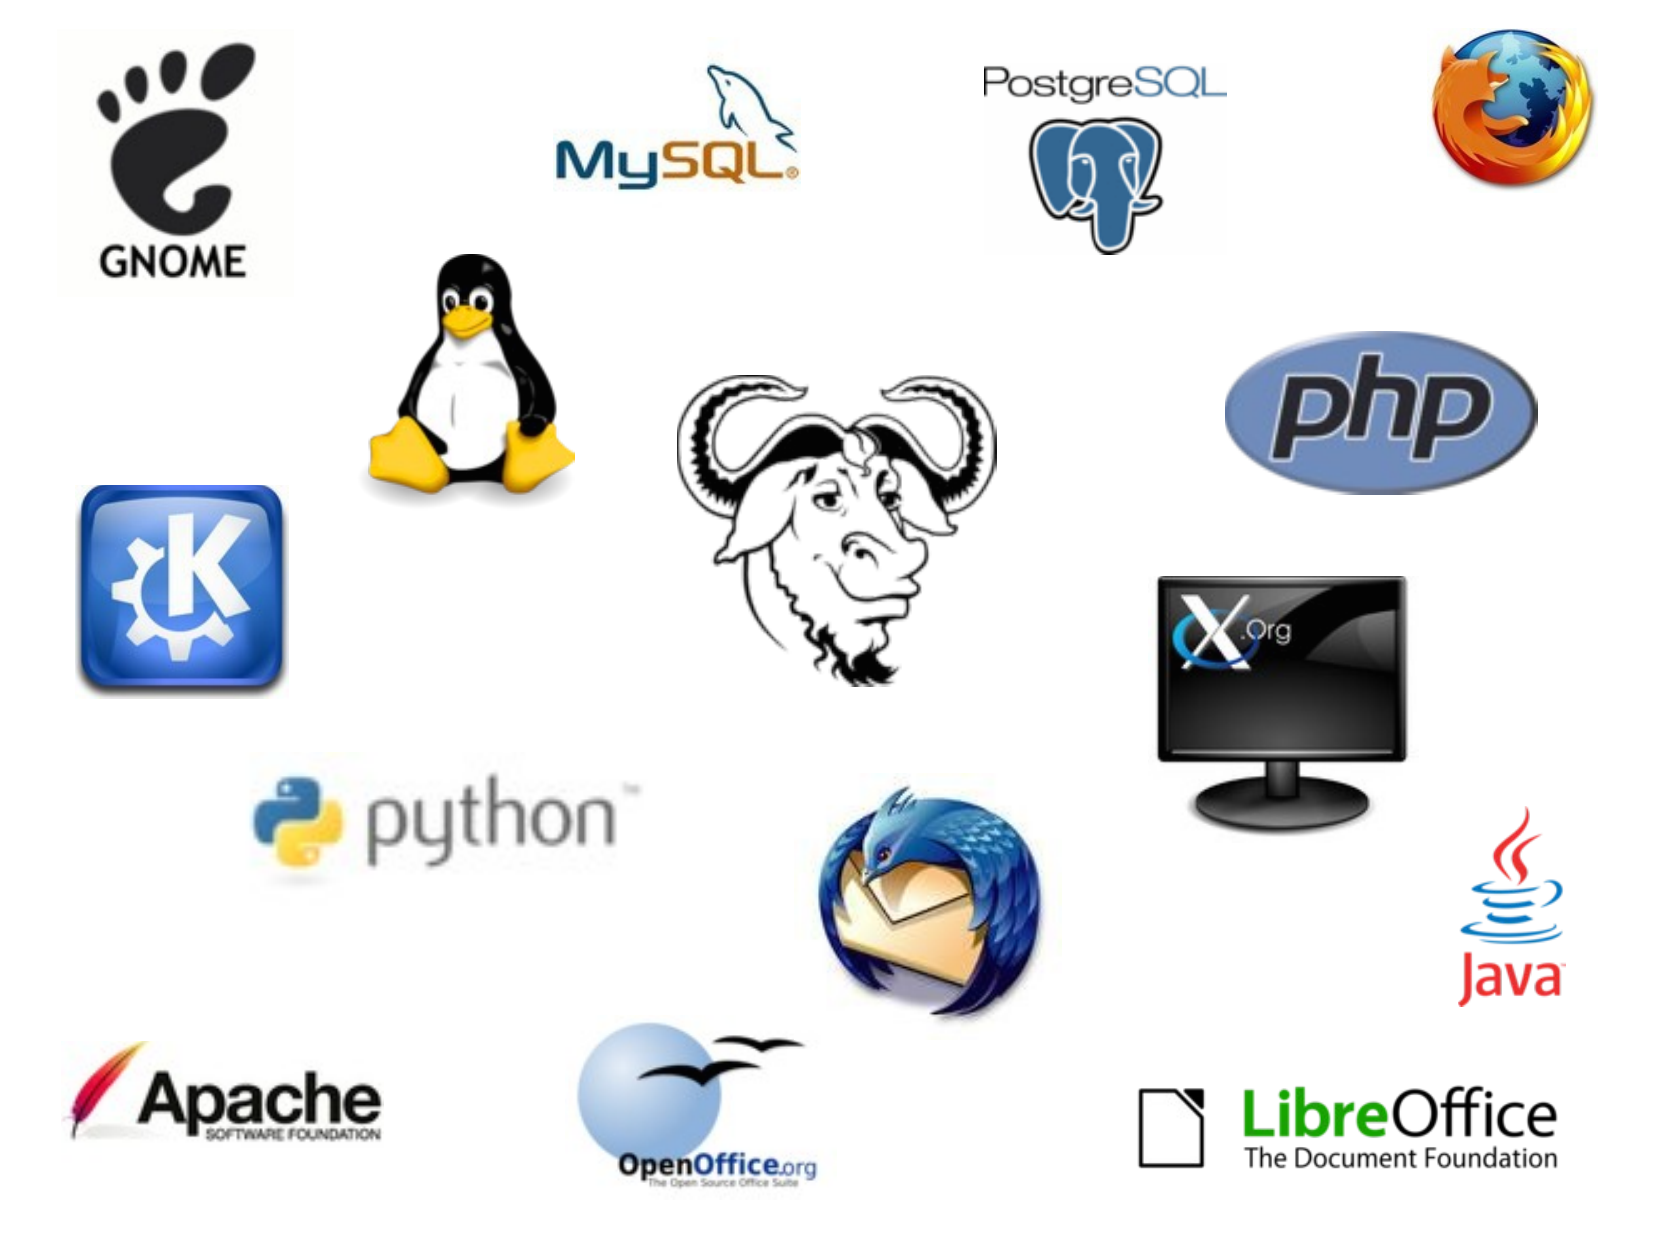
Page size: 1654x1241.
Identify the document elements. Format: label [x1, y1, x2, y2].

picture [565, 773, 1062, 1200]
picture [1114, 1068, 1588, 1189]
picture [984, 63, 1227, 255]
picture [75, 485, 289, 699]
picture [553, 37, 801, 218]
picture [1148, 576, 1419, 843]
picture [1225, 331, 1538, 495]
picture [191, 752, 678, 917]
picture [677, 375, 997, 687]
picture [1427, 28, 1598, 193]
picture [1458, 806, 1566, 1007]
picture [61, 1041, 384, 1166]
picture [355, 254, 575, 511]
picture [57, 29, 294, 297]
